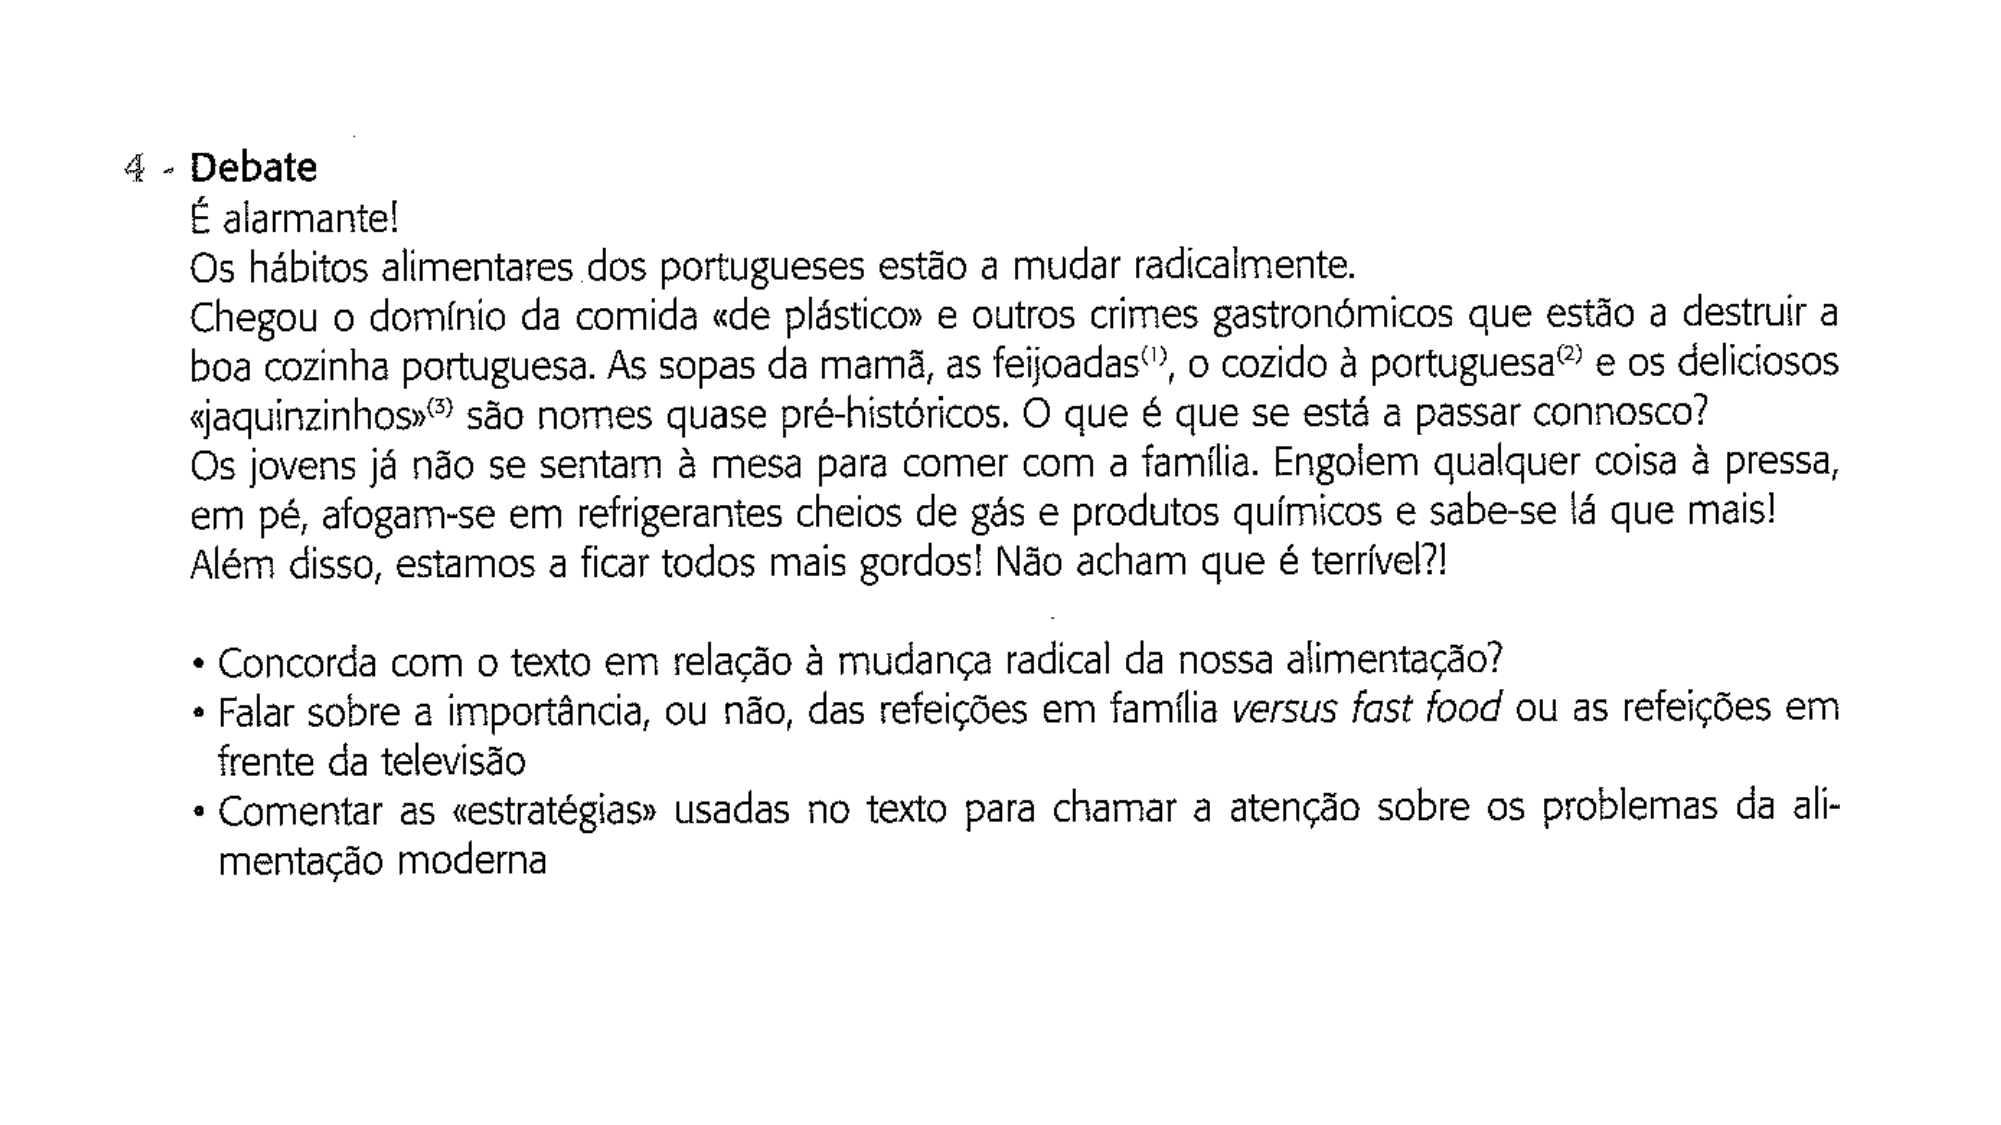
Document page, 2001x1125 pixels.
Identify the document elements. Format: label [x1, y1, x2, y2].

picture [100, 133, 1923, 992]
